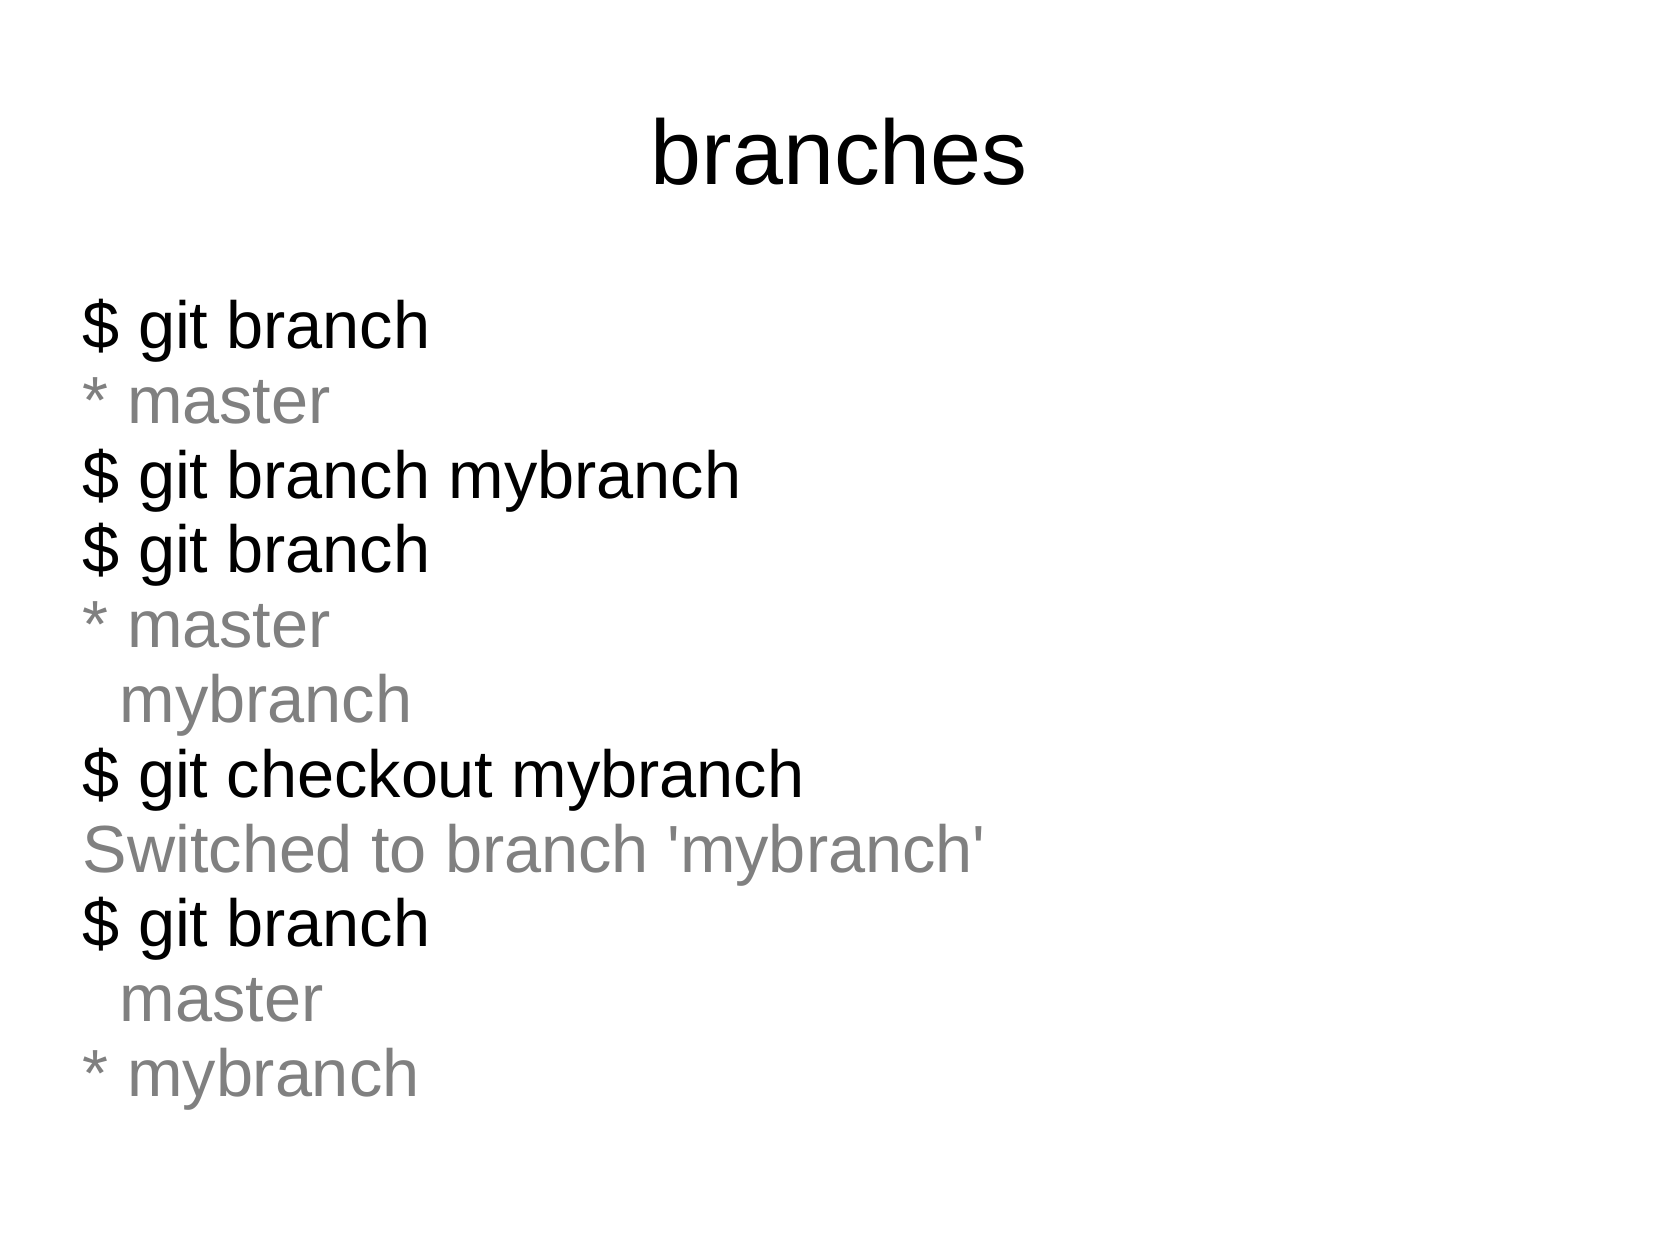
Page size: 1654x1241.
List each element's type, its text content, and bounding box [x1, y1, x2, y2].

subtitle $ git branch * master $ git branch mybranch $ git branch * master mybranch $ git checkout mybranch Switched to branch 'mybranch' $ git branch master * mybranch [82, 288, 1571, 1111]
title branches [82, 56, 1571, 250]
